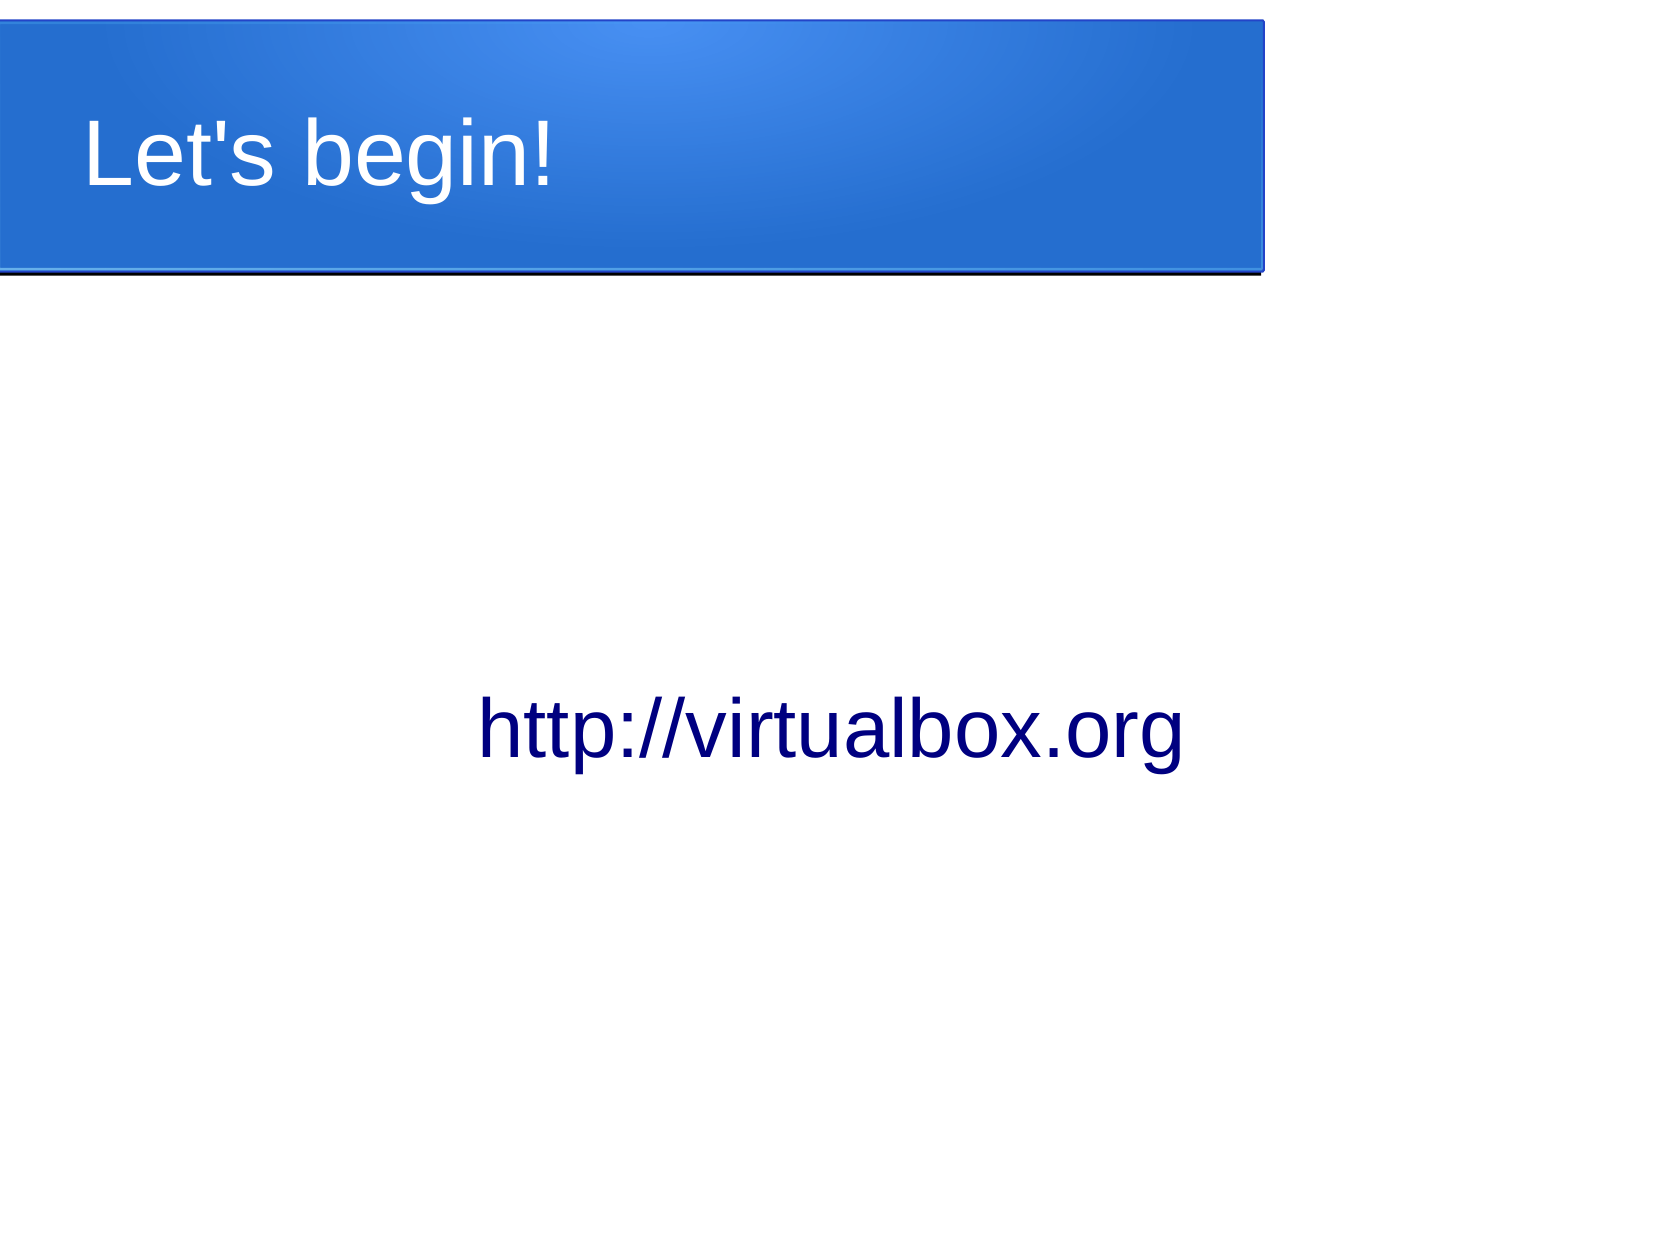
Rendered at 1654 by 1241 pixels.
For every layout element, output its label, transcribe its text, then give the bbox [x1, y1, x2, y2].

text_box http://virtualbox.org [462, 675, 1225, 783]
title Let's begin! [82, 49, 1250, 257]
